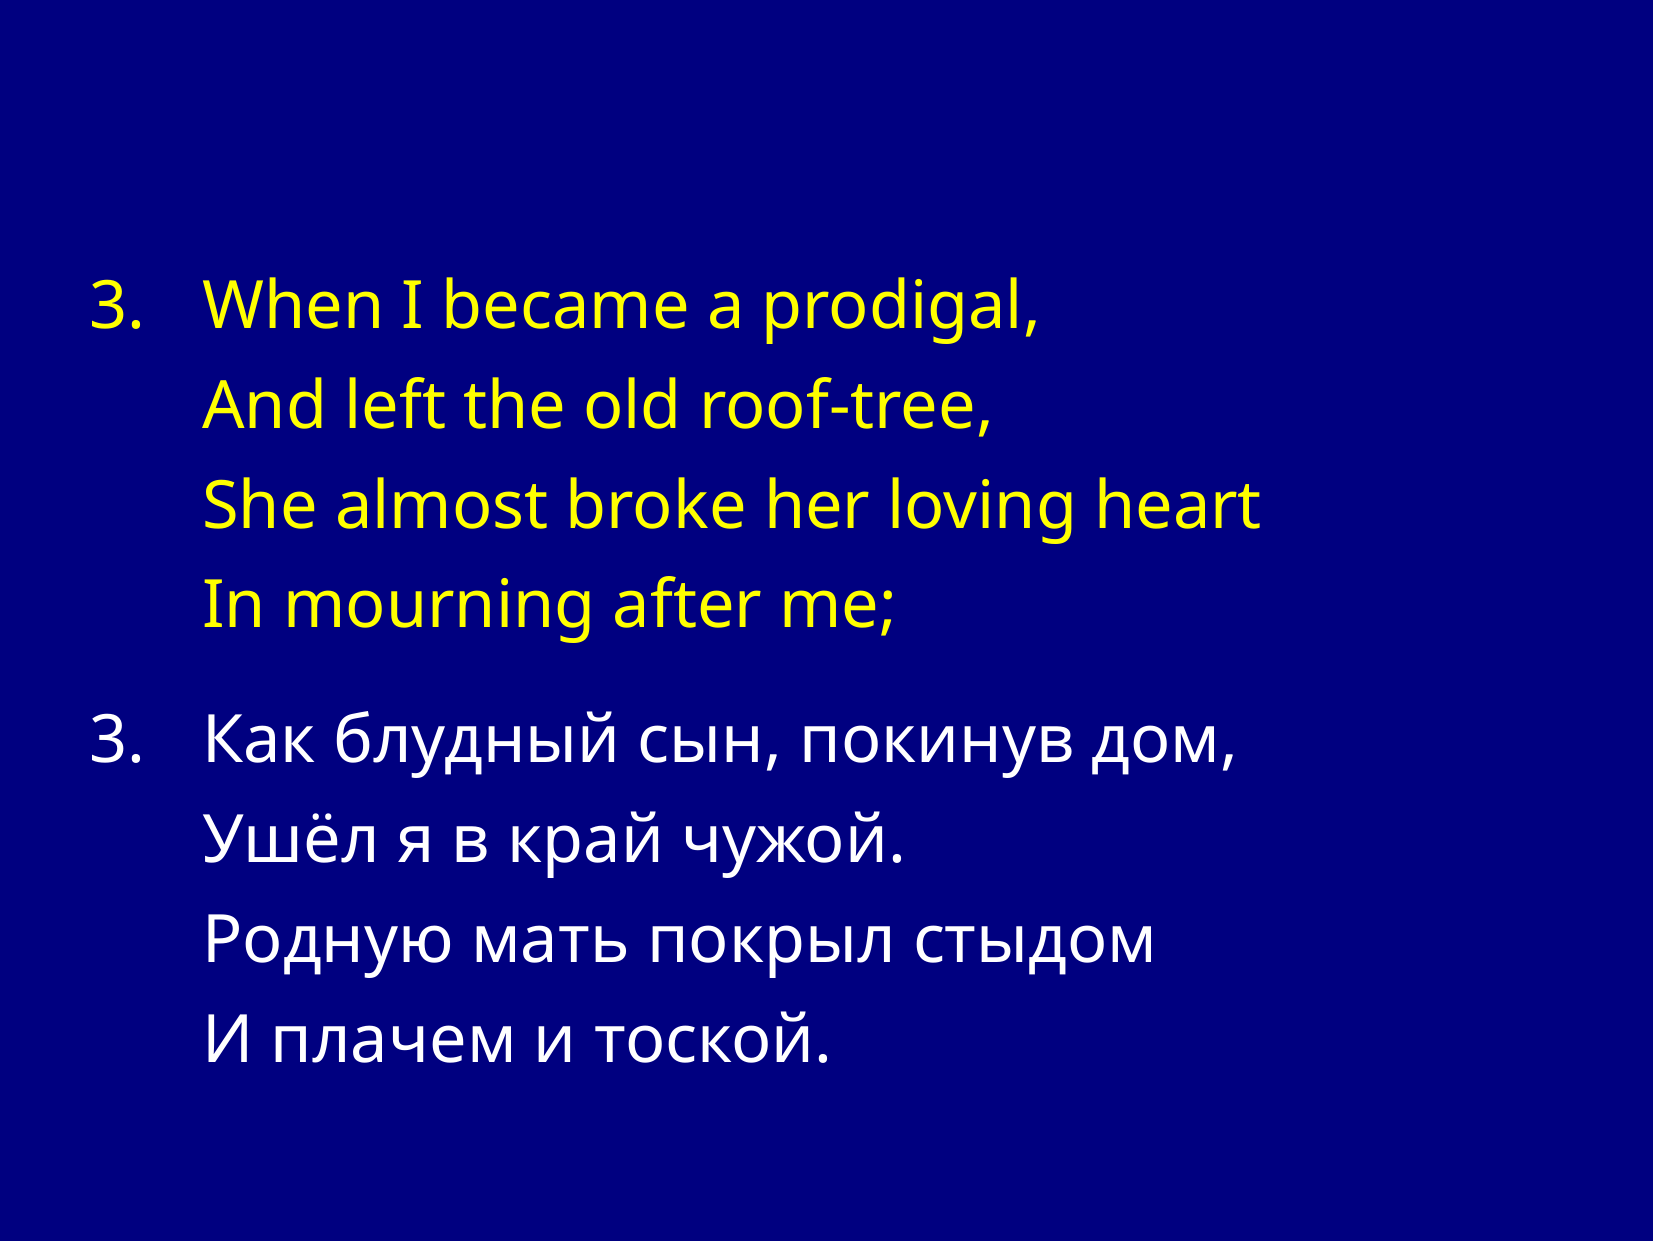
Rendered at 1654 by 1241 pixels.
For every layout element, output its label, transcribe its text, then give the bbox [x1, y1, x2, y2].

text_box 3. Как блудный сын, покинув дом, Ушёл я в край чужой. Родную мать покрыл стыдом И плачем и тоской. [75, 675, 1576, 1163]
text_box 3. When I became a prodigal, And left the old roof-tree, She almost broke her loving heart In mourning after me; [75, 150, 1576, 638]
